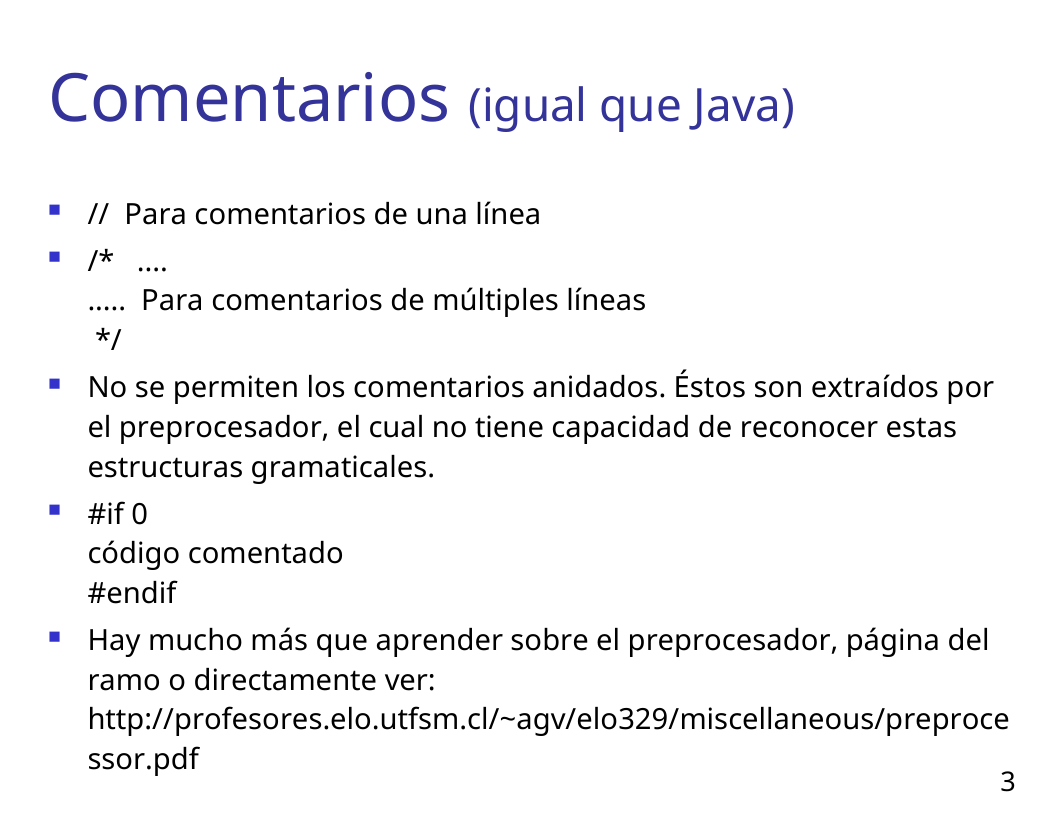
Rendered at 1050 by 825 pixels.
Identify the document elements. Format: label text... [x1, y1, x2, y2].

title Comentarios (igual que Java) [37, 26, 1026, 147]
list // Para comentarios de una línea /* .... ..... Para comentarios de múltiples líneas */ No se permiten los comentarios anidados. Éstos son extraídos por el preprocesador, el cual no tiene capacidad de reconocer estas estructuras gramaticales. #if 0 código comentado #endif Hay mucho más que aprender sobre el preprocesador, página del ramo o directamente ver: http://profesores.elo.utfsm.cl/~agv/elo329/miscellaneous/preprocessor.pdf [37, 187, 1023, 739]
